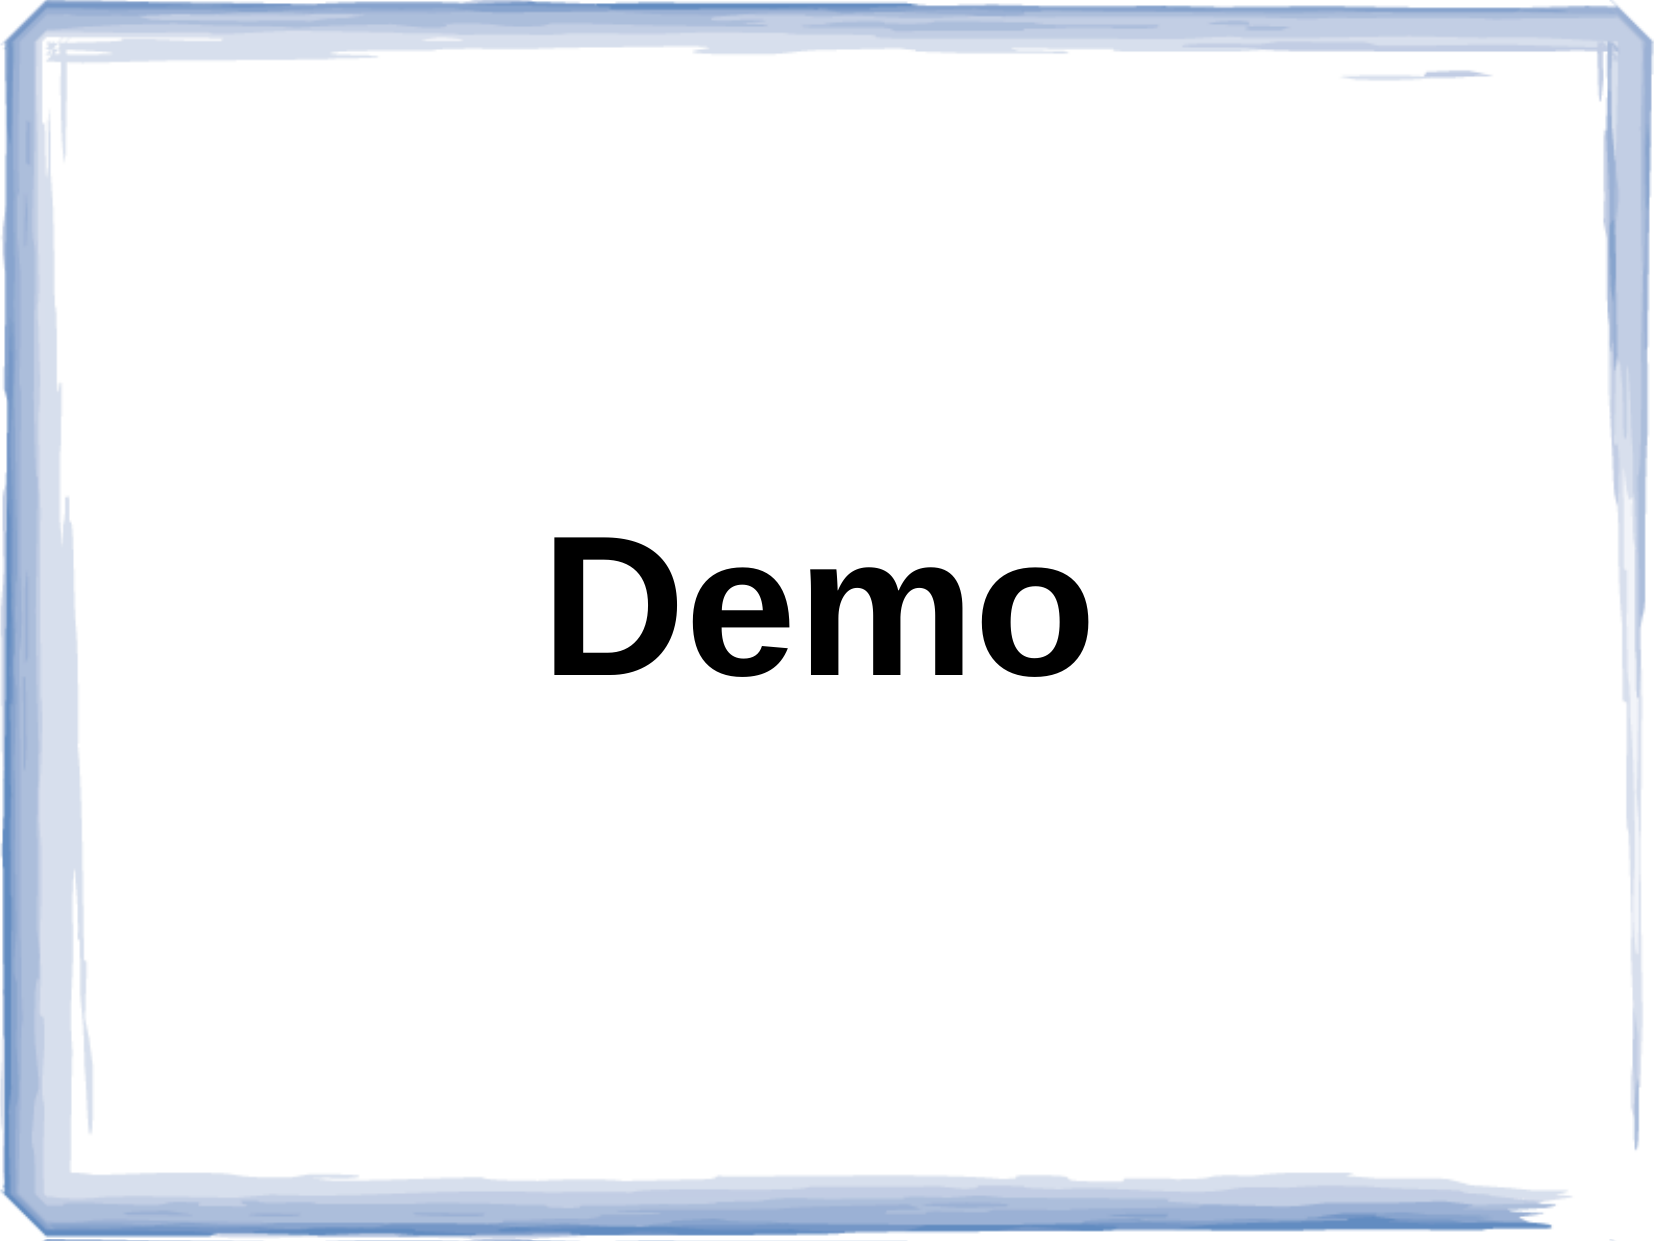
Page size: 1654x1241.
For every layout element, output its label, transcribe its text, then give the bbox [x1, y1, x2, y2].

picture [0, 0, 1654, 1241]
text_box Demo [526, 487, 1127, 760]
